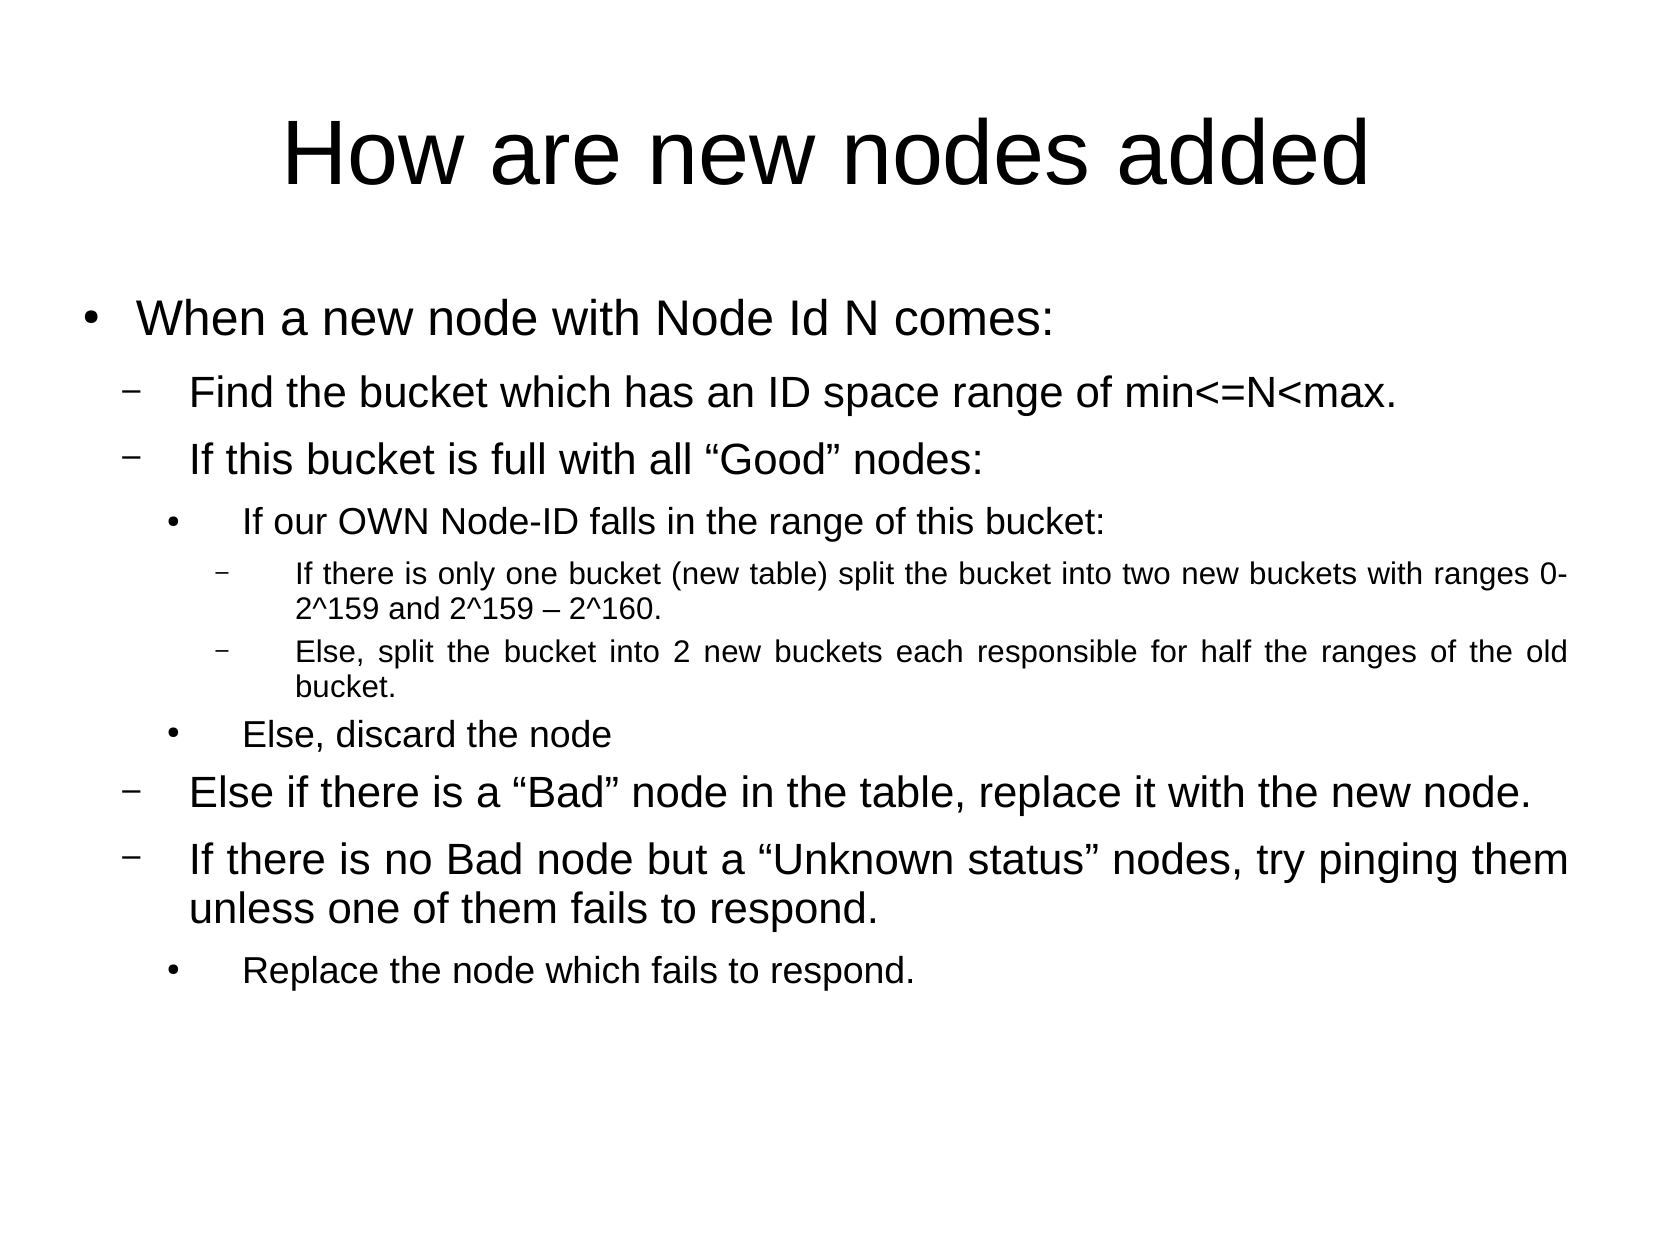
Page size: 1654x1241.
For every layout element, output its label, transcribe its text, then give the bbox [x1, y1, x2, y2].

title How are new nodes added [82, 49, 1571, 257]
list When a new node with Node Id N comes: Find the bucket which has an ID space range of min<=N<max. If this bucket is full with all “Good” nodes: If our OWN Node-ID falls in the range of this bucket: If there is only one bucket (new table) split the bucket into two new buckets with ranges 0-2^159 and 2^159 – 2^160. Else, split the bucket into 2 new buckets each responsible for half the ranges of the old bucket. Else, discard the node Else if there is a “Bad” node in the table, replace it with the new node. If there is no Bad node but a “Unknown status” nodes, try pinging them unless one of them fails to respond. Replace the node which fails to respond. [82, 290, 1571, 1010]
